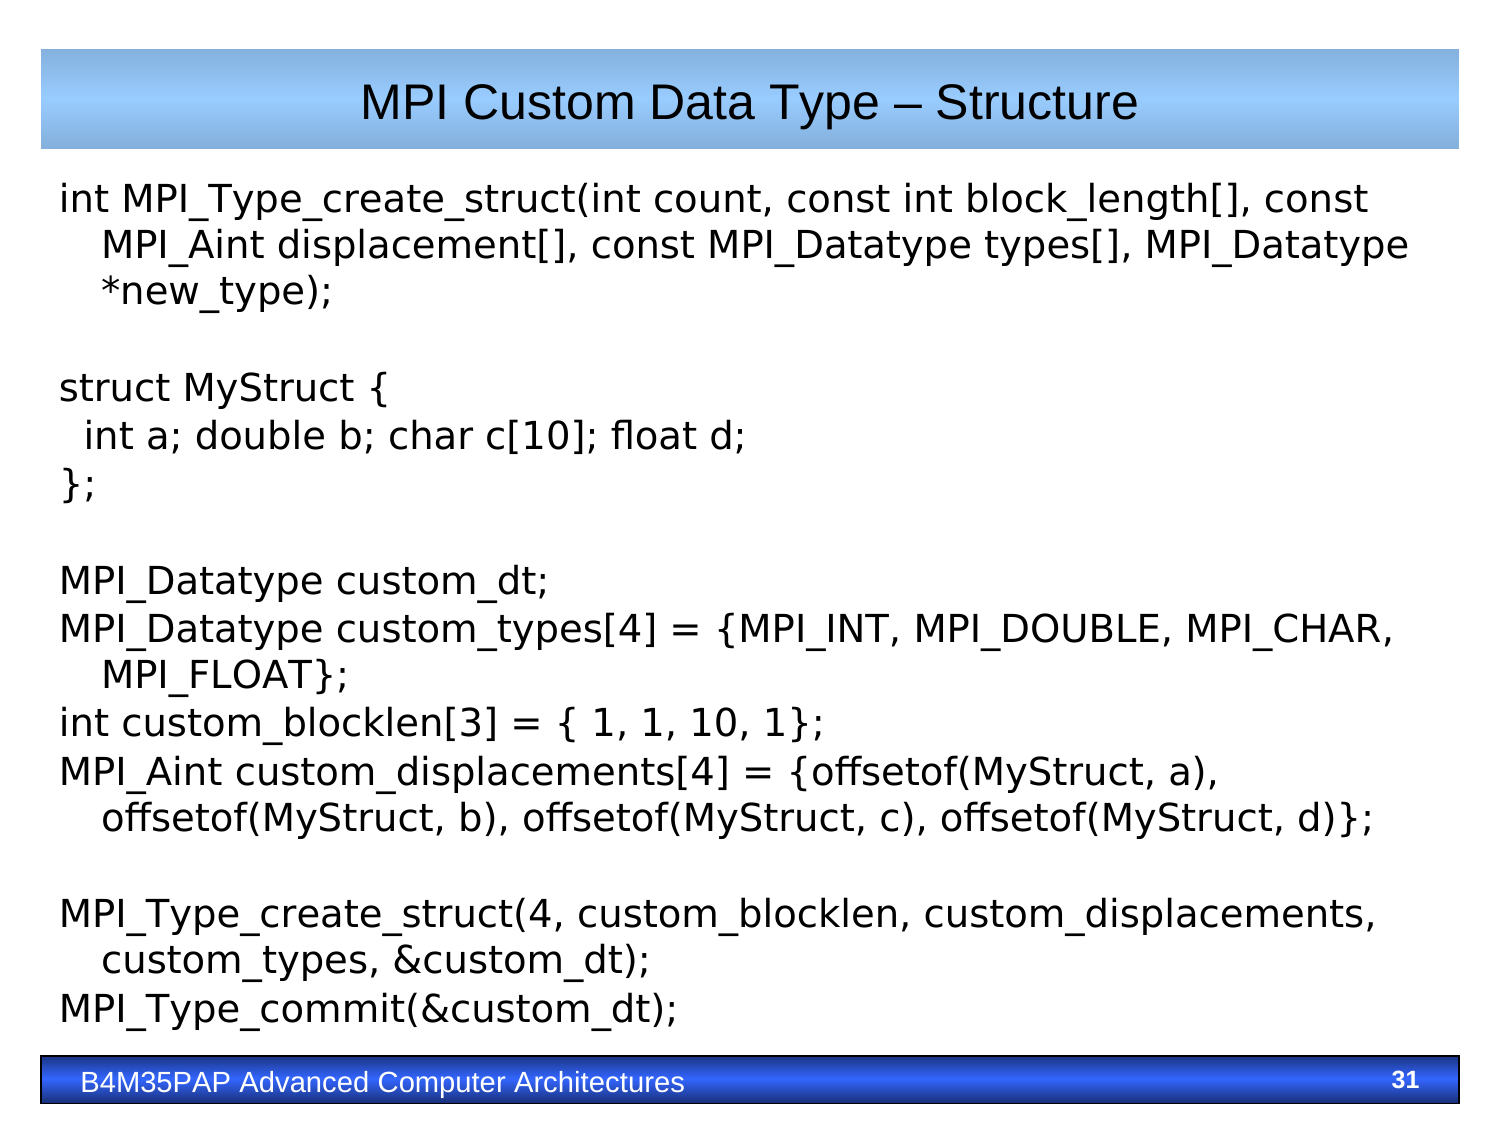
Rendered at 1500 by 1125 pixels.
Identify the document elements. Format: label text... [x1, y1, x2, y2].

title MPI Custom Data Type – Structure [41, 49, 1459, 149]
list int MPI_Type_create_struct(int count, const int block_length[], const MPI_Aint displacement[], const MPI_Datatype types[], MPI_Datatype *new_type); struct MyStruct { int a; double b; char c[10]; float d; }; MPI_Datatype custom_dt; MPI_Datatype custom_types[4] = {MPI_INT, MPI_DOUBLE, MPI_CHAR, MPI_FLOAT}; int custom_blocklen[3] = { 1, 1, 10, 1}; MPI_Aint custom_displacements[4] = {offsetof(MyStruct, a), offsetof(MyStruct, b), offsetof(MyStruct, c), offsetof(MyStruct, d)}; MPI_Type_create_struct(4, custom_blocklen, custom_displacements, custom_types, &custom_dt); MPI_Type_commit(&custom_dt); [44, 166, 1458, 1045]
